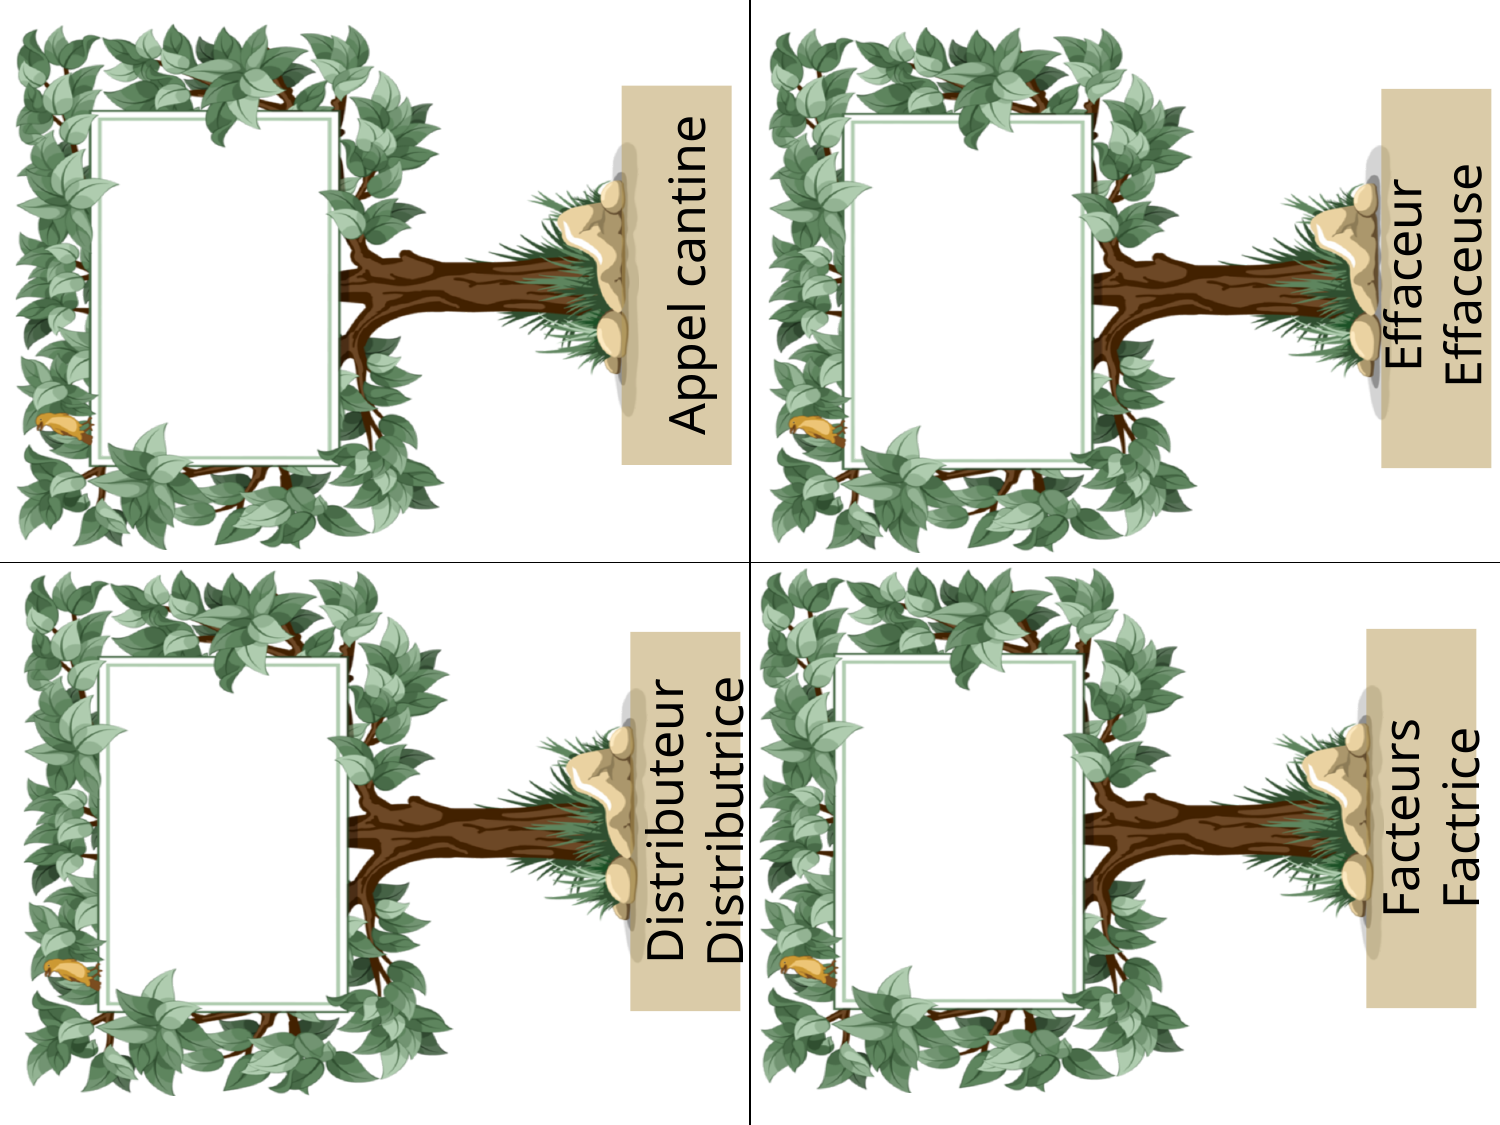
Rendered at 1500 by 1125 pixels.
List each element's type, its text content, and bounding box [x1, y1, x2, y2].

text_box Effaceur Effaceuse [1364, 148, 1499, 404]
text_box Appel cantine [647, 100, 722, 451]
text_box Distributeur Distributrice [626, 661, 749, 982]
text_box [1381, 89, 1491, 148]
text_box [1366, 934, 1476, 1008]
text_box [630, 982, 740, 1011]
picture [759, 566, 1384, 1093]
text_box [630, 632, 740, 661]
text_box Facteurs Factrice [1362, 703, 1497, 934]
text_box [1366, 629, 1476, 703]
text_box Distributeur Distributrice [751, 661, 759, 982]
picture [768, 26, 1392, 553]
text_box [622, 86, 732, 465]
picture [15, 23, 639, 550]
text_box [1381, 404, 1491, 468]
picture [23, 569, 648, 1096]
